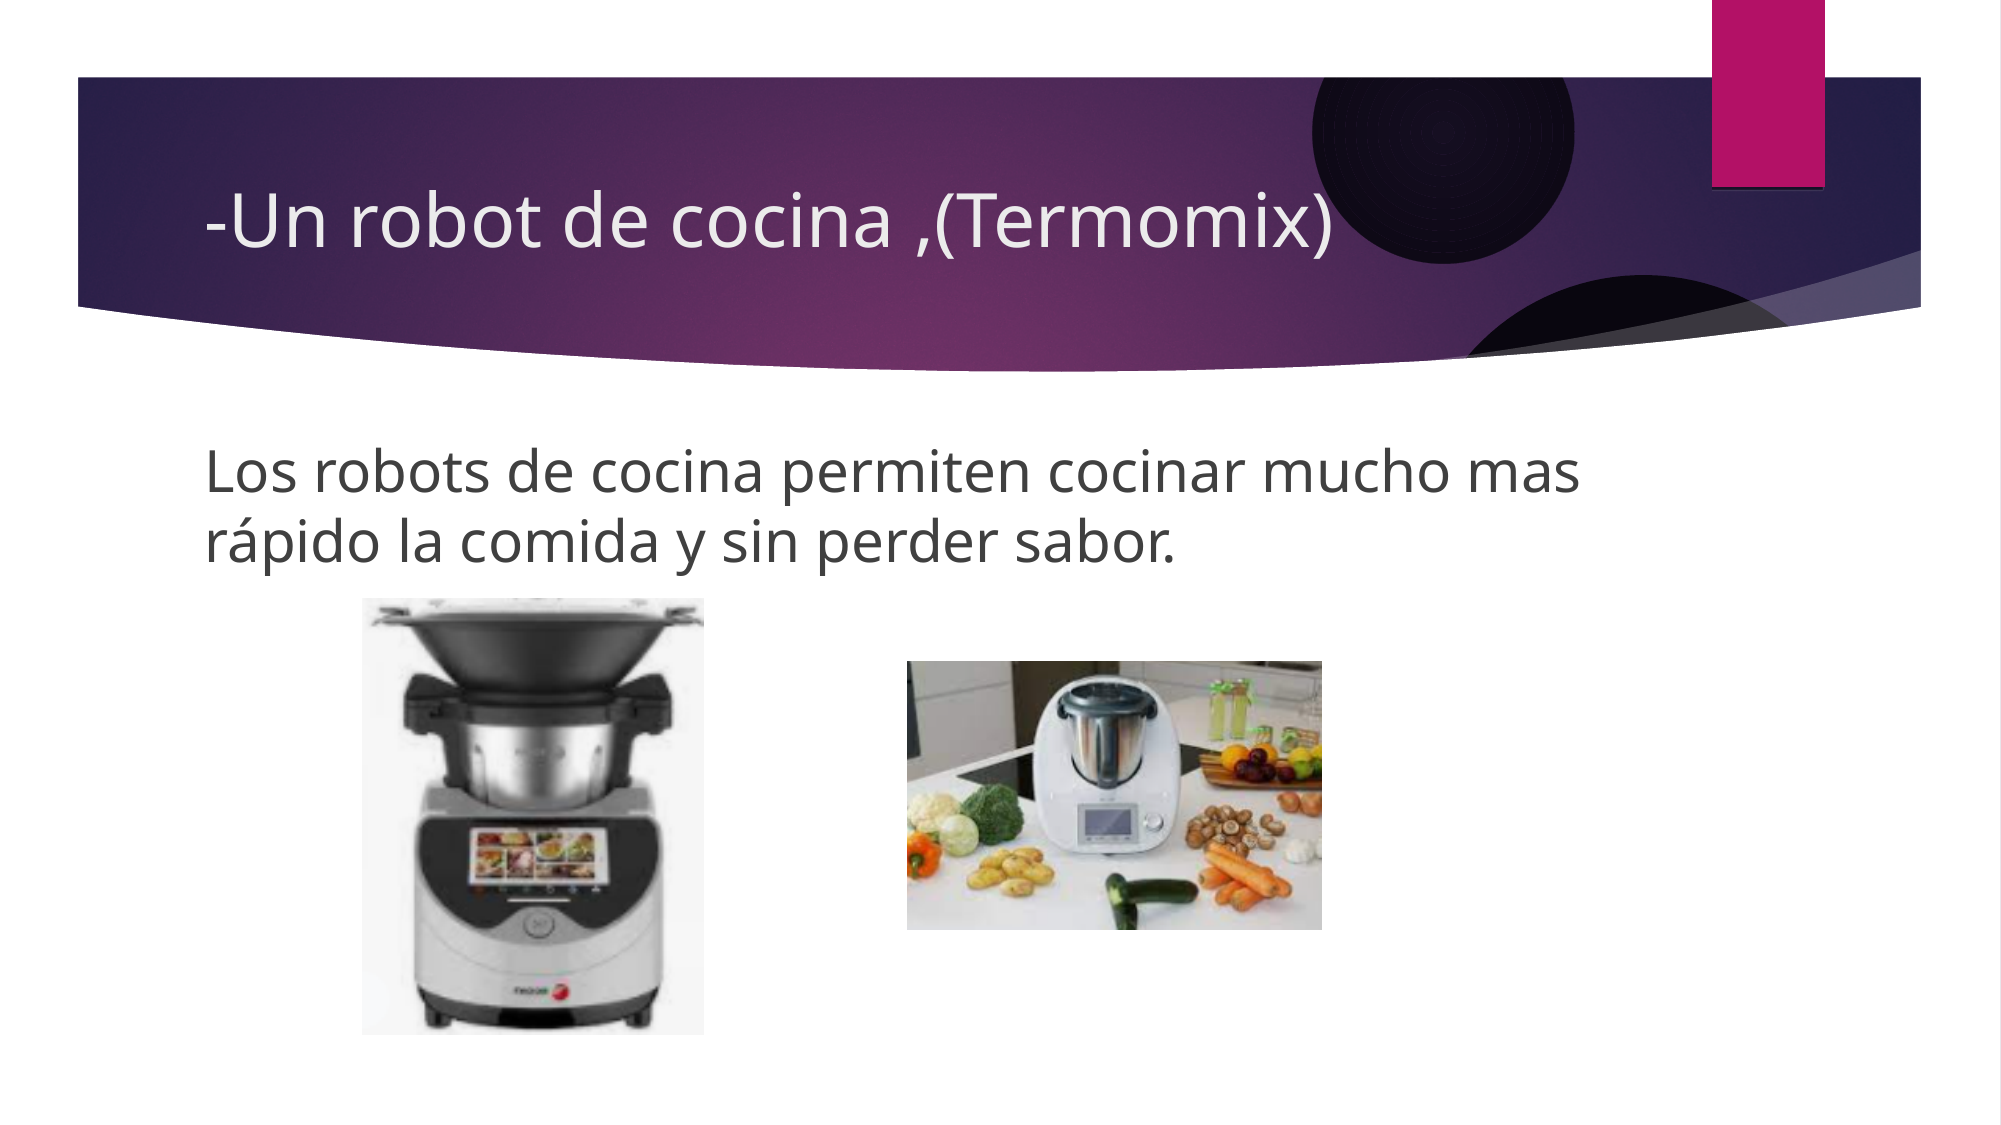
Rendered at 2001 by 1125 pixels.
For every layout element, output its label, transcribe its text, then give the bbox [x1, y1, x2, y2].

picture [907, 661, 1322, 930]
title -Un robot de cocina ,(Termomix) [189, 159, 1627, 276]
picture [362, 598, 704, 1035]
list Los robots de cocina permiten cocinar mucho mas rápido la comida y sin perder sabor. [189, 427, 1638, 988]
